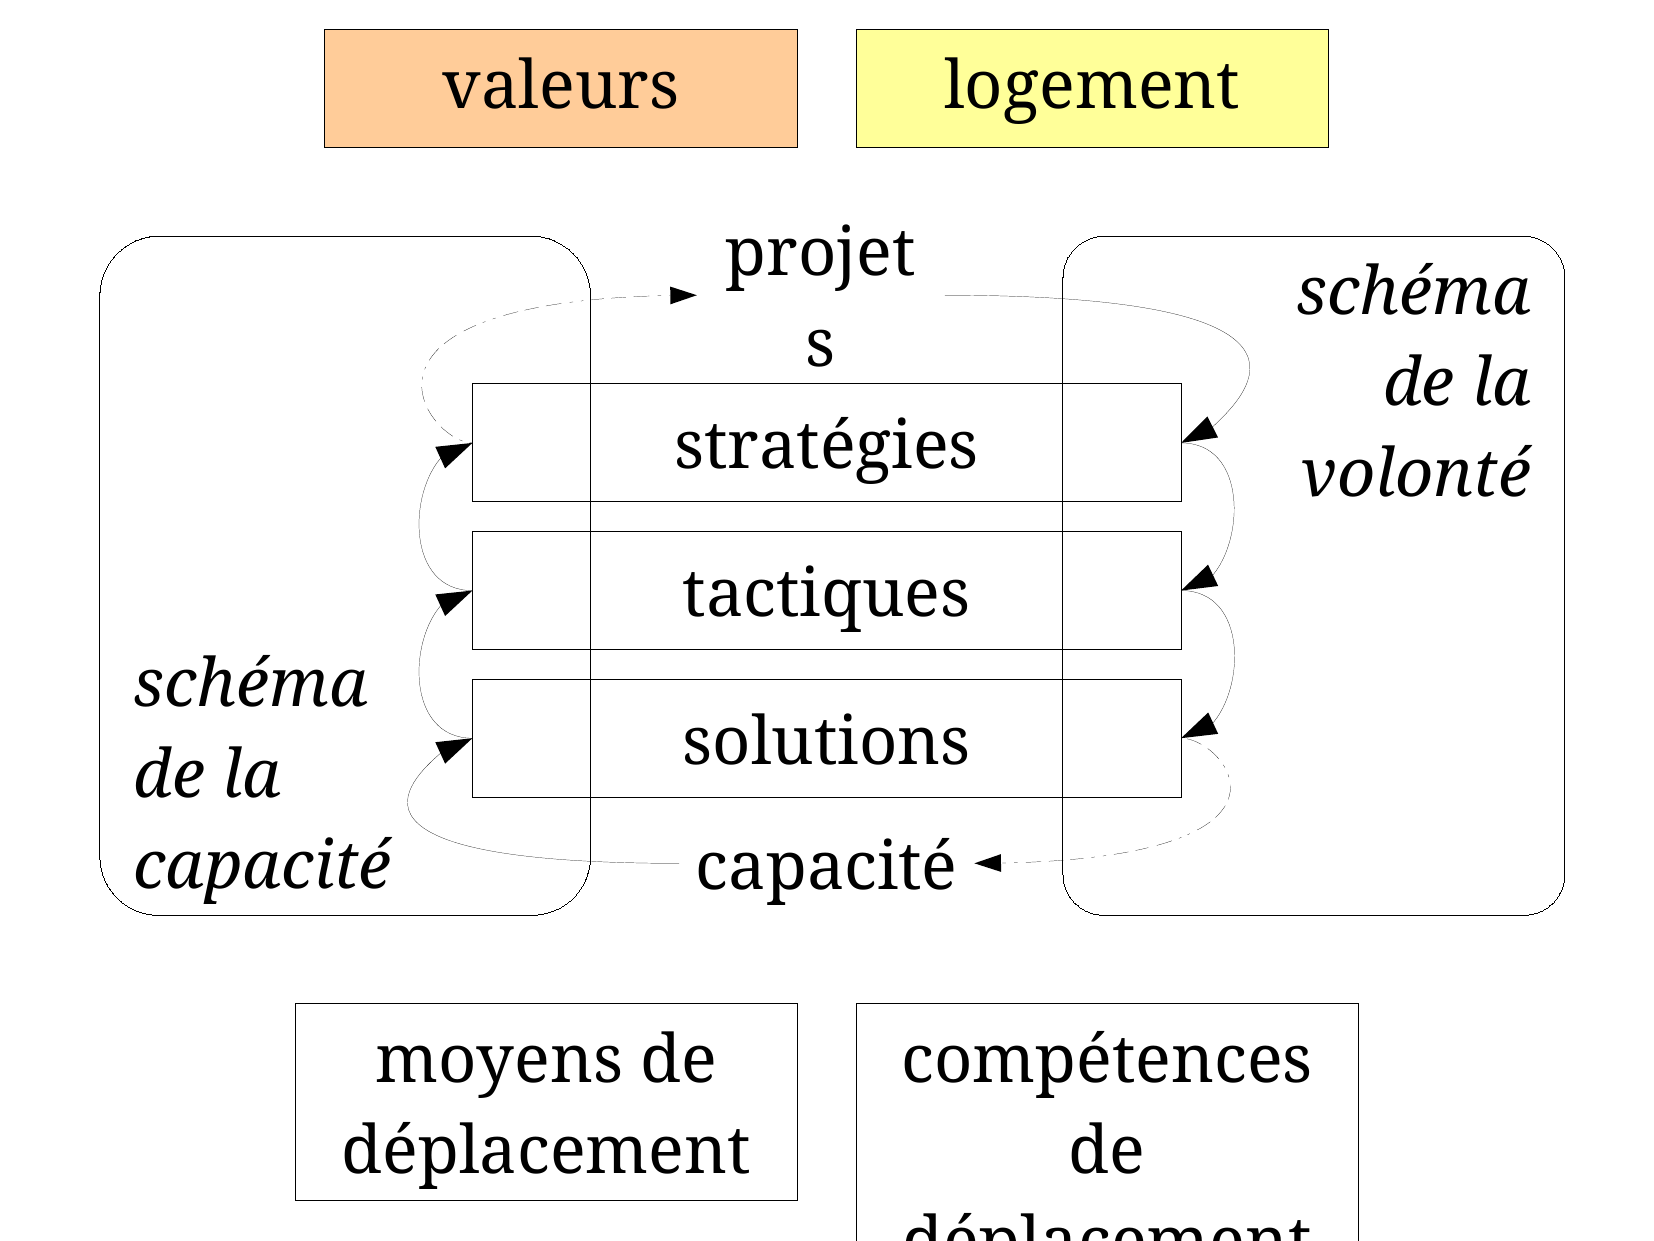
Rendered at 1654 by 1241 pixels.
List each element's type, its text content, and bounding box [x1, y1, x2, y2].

text_box tactiques [591, 531, 1182, 650]
text_box schéma de la volonté [1062, 299, 1249, 440]
text_box logement [856, 29, 1329, 148]
text_box schéma de la volonté [1062, 444, 1234, 588]
text_box valeurs [324, 29, 798, 148]
text_box solutions [591, 679, 1182, 798]
text_box schéma de la volonté [1062, 591, 1234, 736]
text_box schéma de la volonté [1062, 236, 1565, 916]
text_box projets [696, 236, 945, 355]
text_box stratégies [591, 383, 1182, 502]
text_box capacité [679, 810, 975, 916]
text_box moyens de déplacement [295, 1003, 798, 1199]
text_box compétences de déplacement [856, 1003, 1359, 1199]
text_box schéma de la capacité [99, 236, 591, 916]
